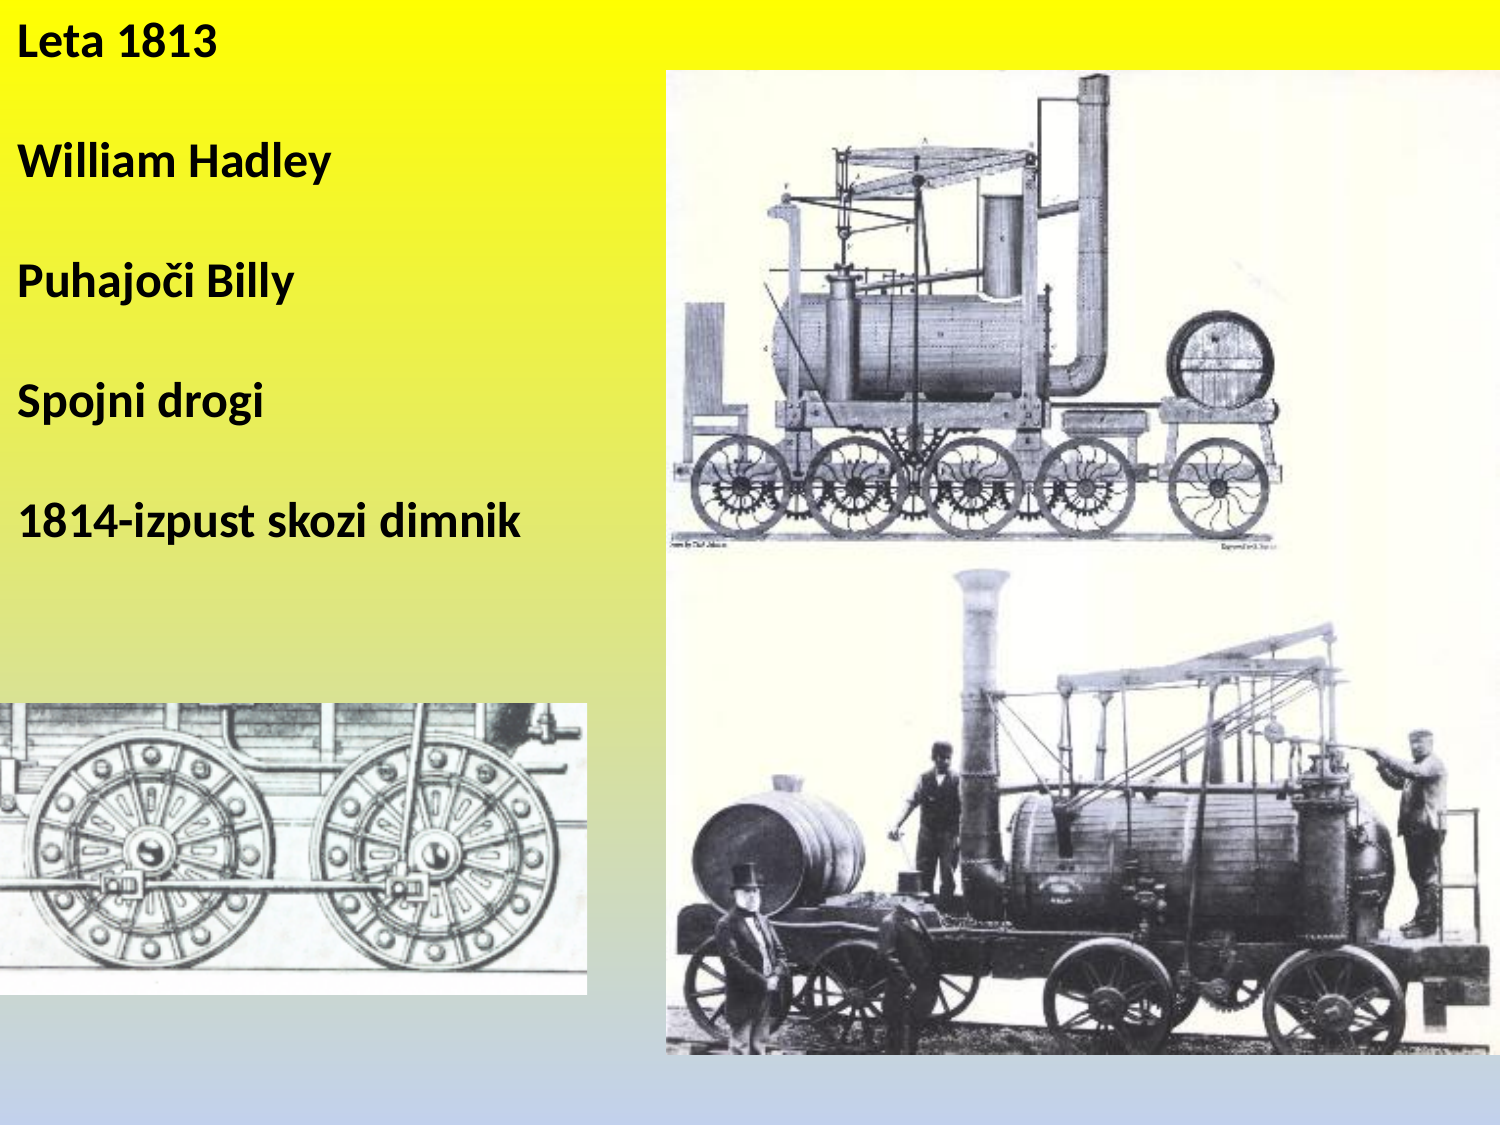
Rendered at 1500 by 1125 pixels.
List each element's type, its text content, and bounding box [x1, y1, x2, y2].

picture [666, 70, 1500, 1055]
picture [0, 703, 588, 995]
text_box Leta 1813 William Hadley Puhajoči Billy Spojni drogi 1814-izpust skozi dimnik [3, 0, 538, 703]
